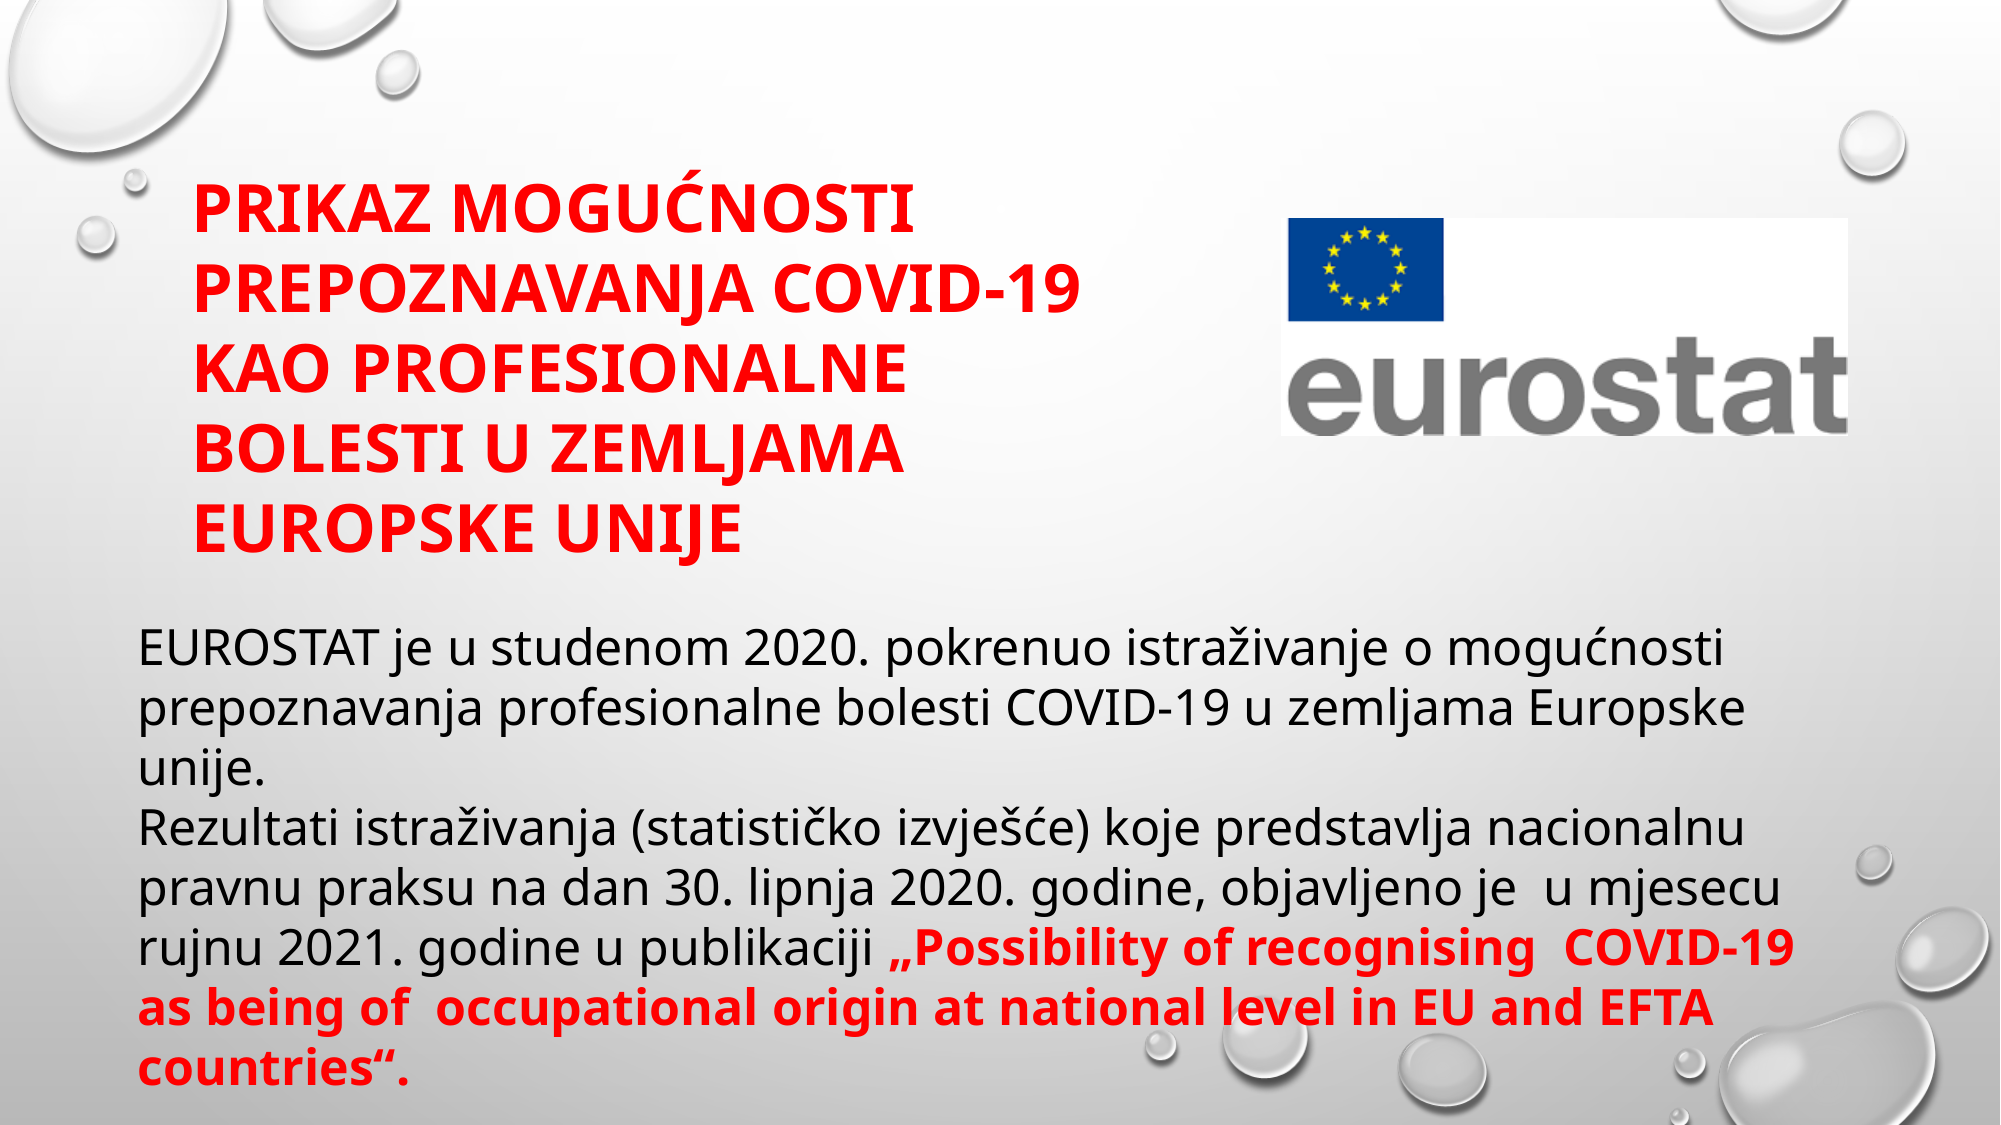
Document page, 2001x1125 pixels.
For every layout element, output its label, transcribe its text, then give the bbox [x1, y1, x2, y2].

text_box PRIKAZ MOGUĆNOSTI PREPOZNAVANJA COVID-19 KAO PROFESIONALNE BOLESTI U ZEMLJAMA EUROPSKE UNIJE [176, 158, 1135, 573]
picture [1281, 218, 1848, 437]
text_box EUROSTAT je u studenom 2020. pokrenuo istraživanje o mogućnosti prepoznavanja profesionalne bolesti COVID-19 u zemljama Europske unije. Rezultati istraživanja (statističko izvješće) koje predstavlja nacionalnu pravnu praksu na dan 30. lipnja 2020. godine, objavljeno je u mjesecu rujnu 2021. godine u publikaciji „Possibility of recognising COVID-19 as being of occupational origin at national level in EU and EFTA countries“. [123, 608, 1877, 1103]
